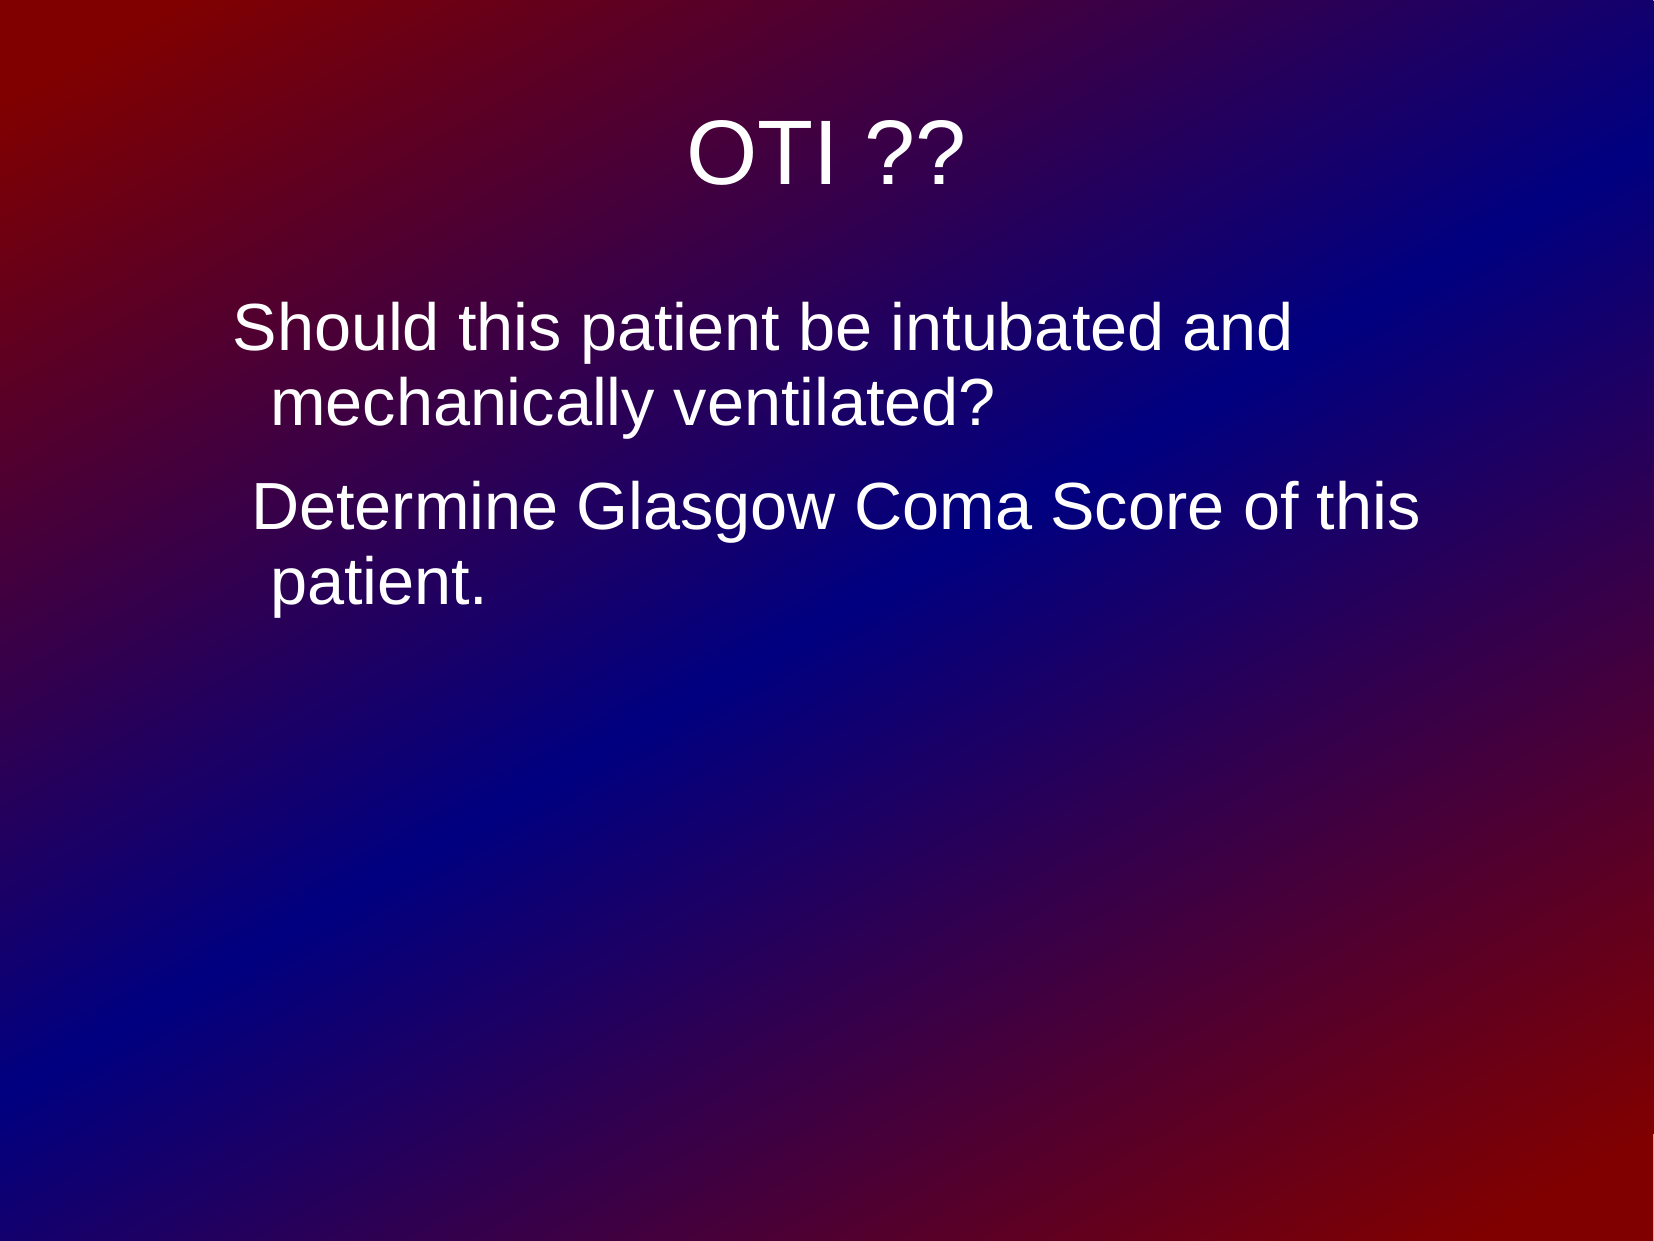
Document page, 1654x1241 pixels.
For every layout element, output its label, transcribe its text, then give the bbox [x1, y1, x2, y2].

title OTI ?? [82, 56, 1571, 250]
list Should this patient be intubated and mechanically ventilated? Determine Glasgow Coma Score of this patient. [82, 290, 1571, 1094]
